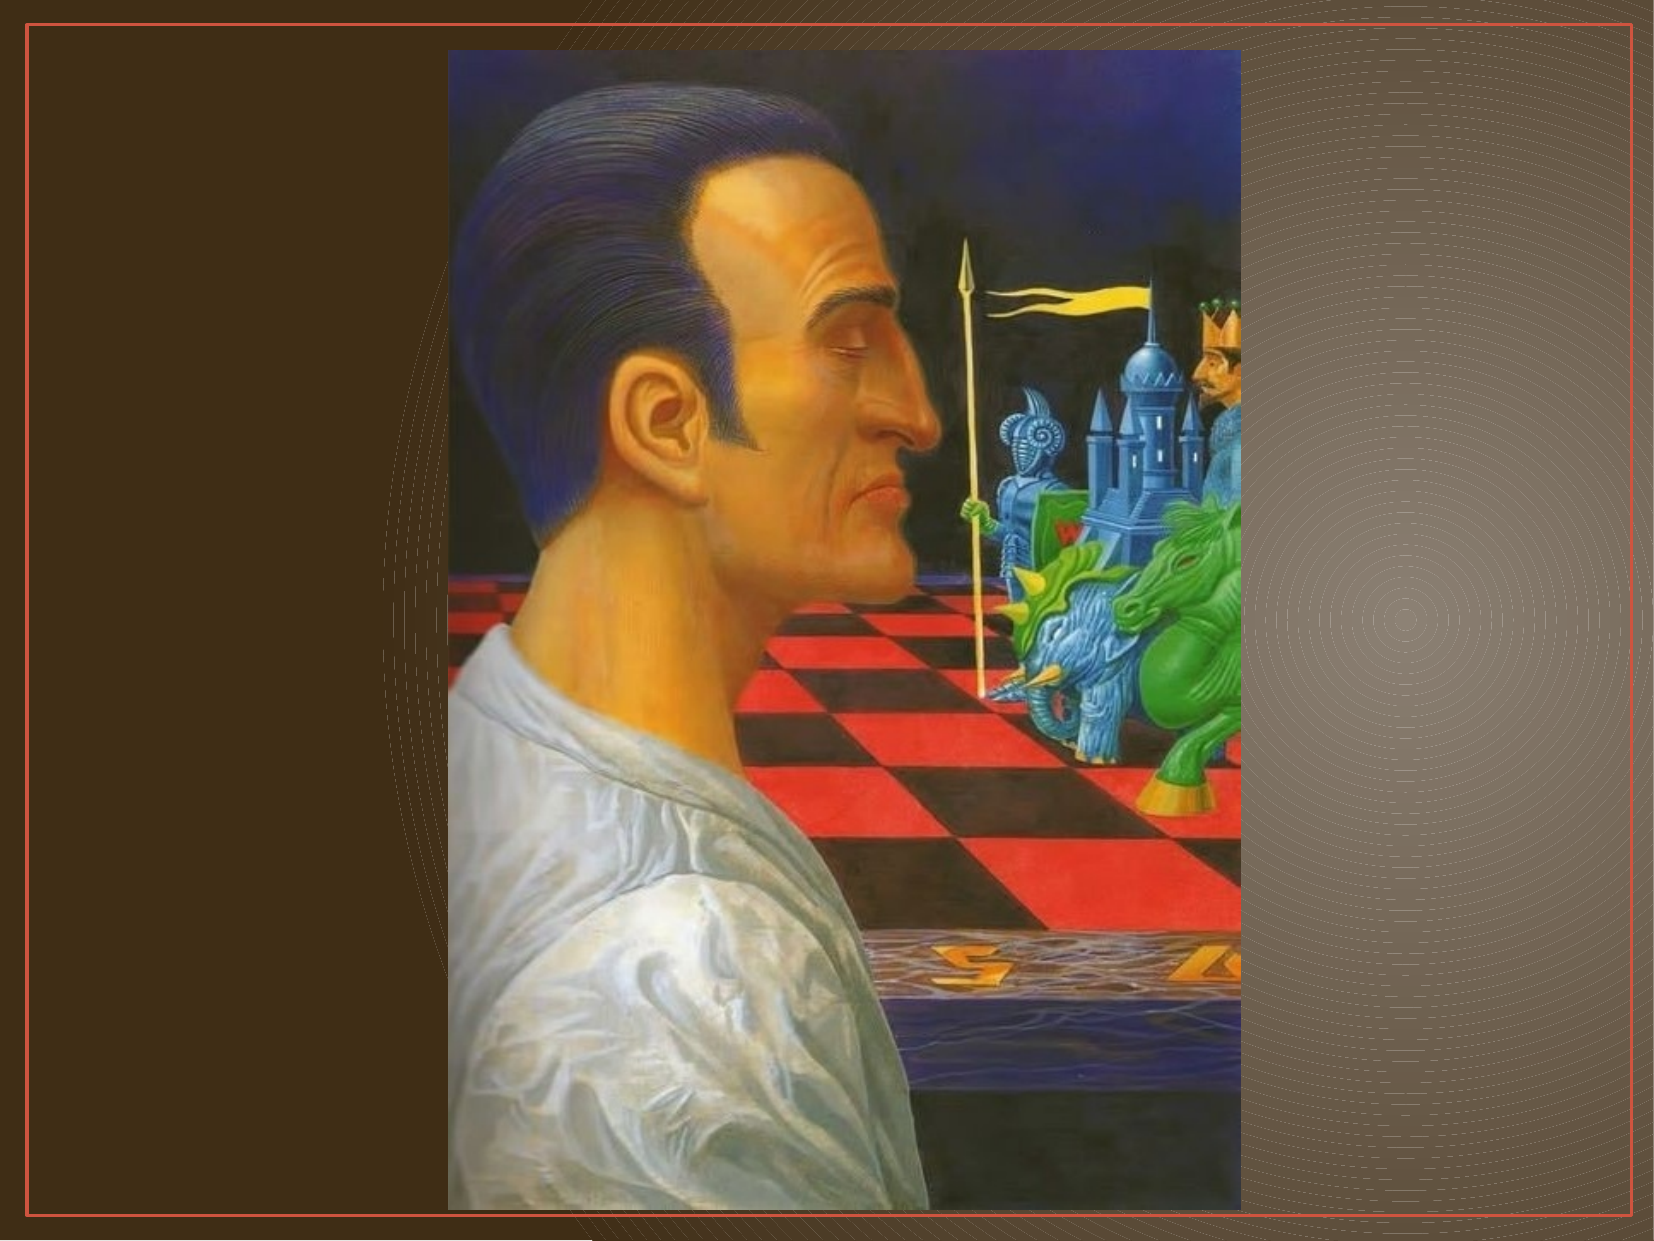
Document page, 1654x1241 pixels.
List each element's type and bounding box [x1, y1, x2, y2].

picture [448, 50, 1241, 1210]
